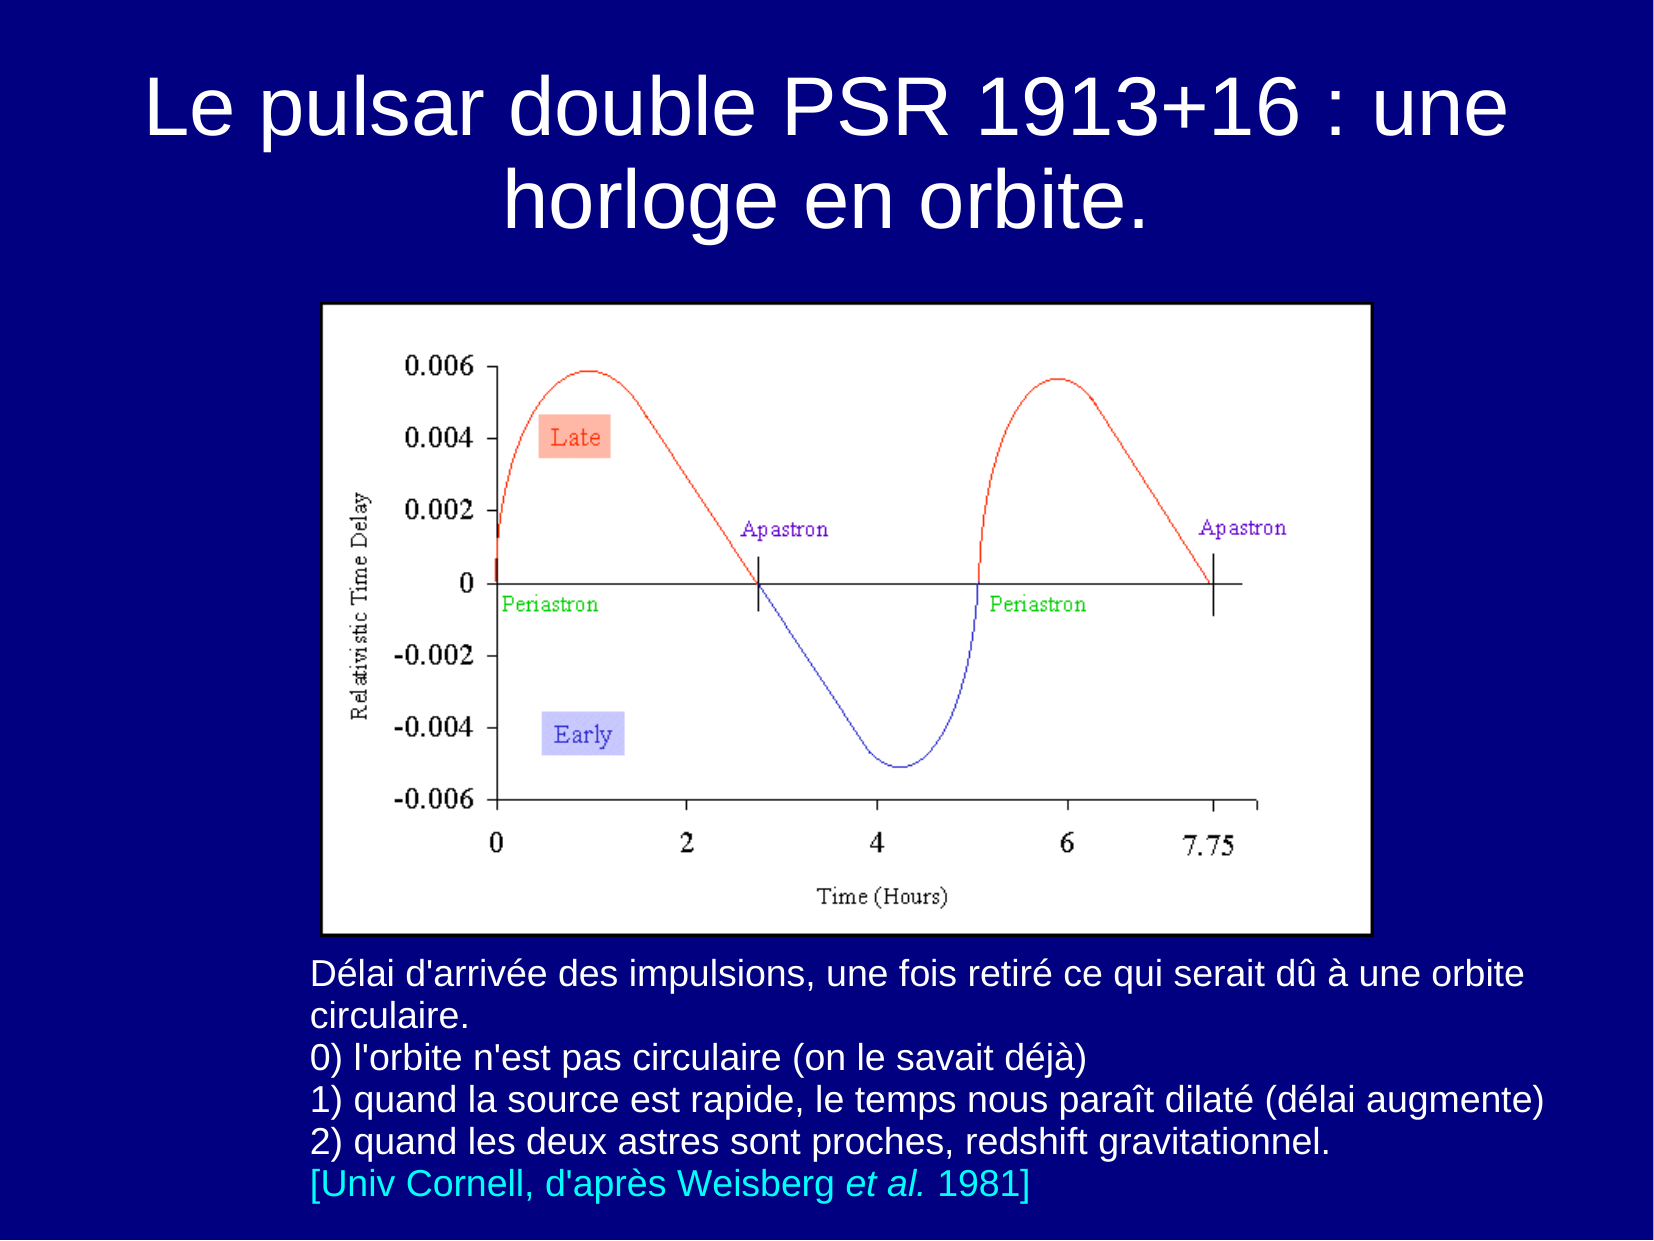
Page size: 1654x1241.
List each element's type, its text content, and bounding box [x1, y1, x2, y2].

text_box Délai d'arrivée des impulsions, une fois retiré ce qui serait dû à une orbite circulaire. 0) l'orbite n'est pas circulaire (on le savait déjà) 1) quand la source est rapide, le temps nous paraît dilaté (délai augmente) 2) quand les deux astres sont proches, redshift gravitationnel. [Univ Cornell, d'après Weisberg et al. 1981] [295, 944, 1561, 1212]
title Le pulsar double PSR 1913+16 : une horloge en orbite. [82, 49, 1571, 257]
picture [320, 302, 1374, 937]
